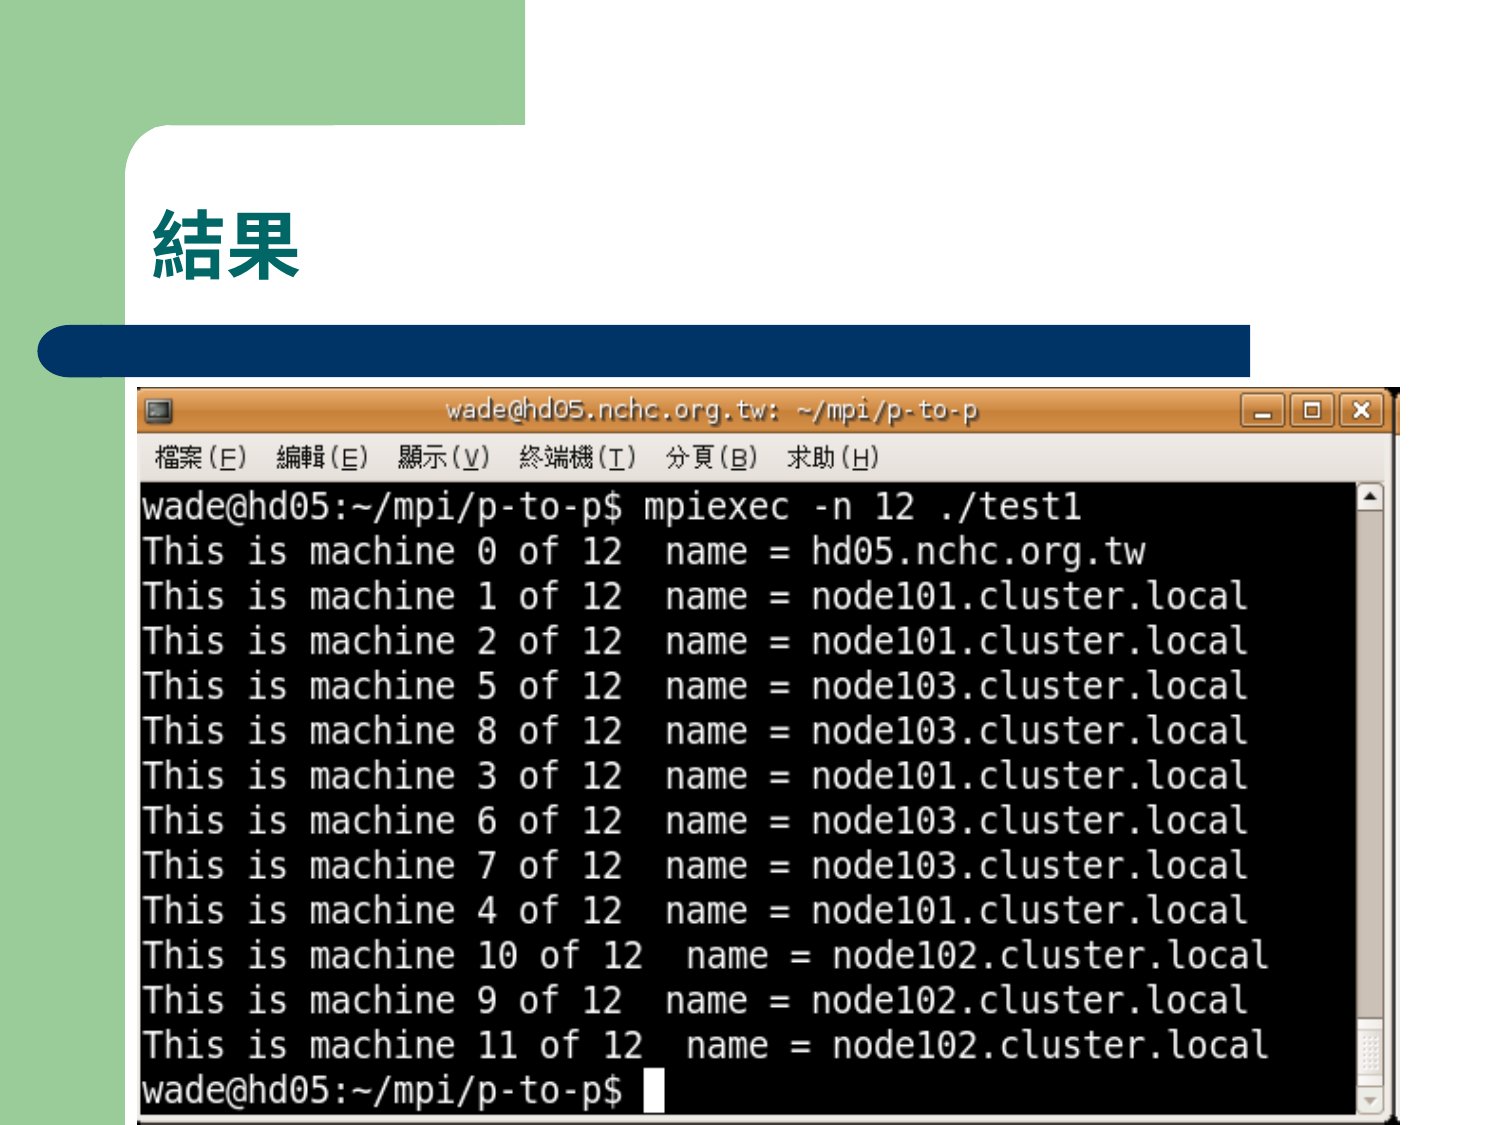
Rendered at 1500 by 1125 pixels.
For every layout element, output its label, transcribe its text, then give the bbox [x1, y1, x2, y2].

picture [137, 387, 1400, 1125]
title 結果 [136, 136, 1414, 301]
